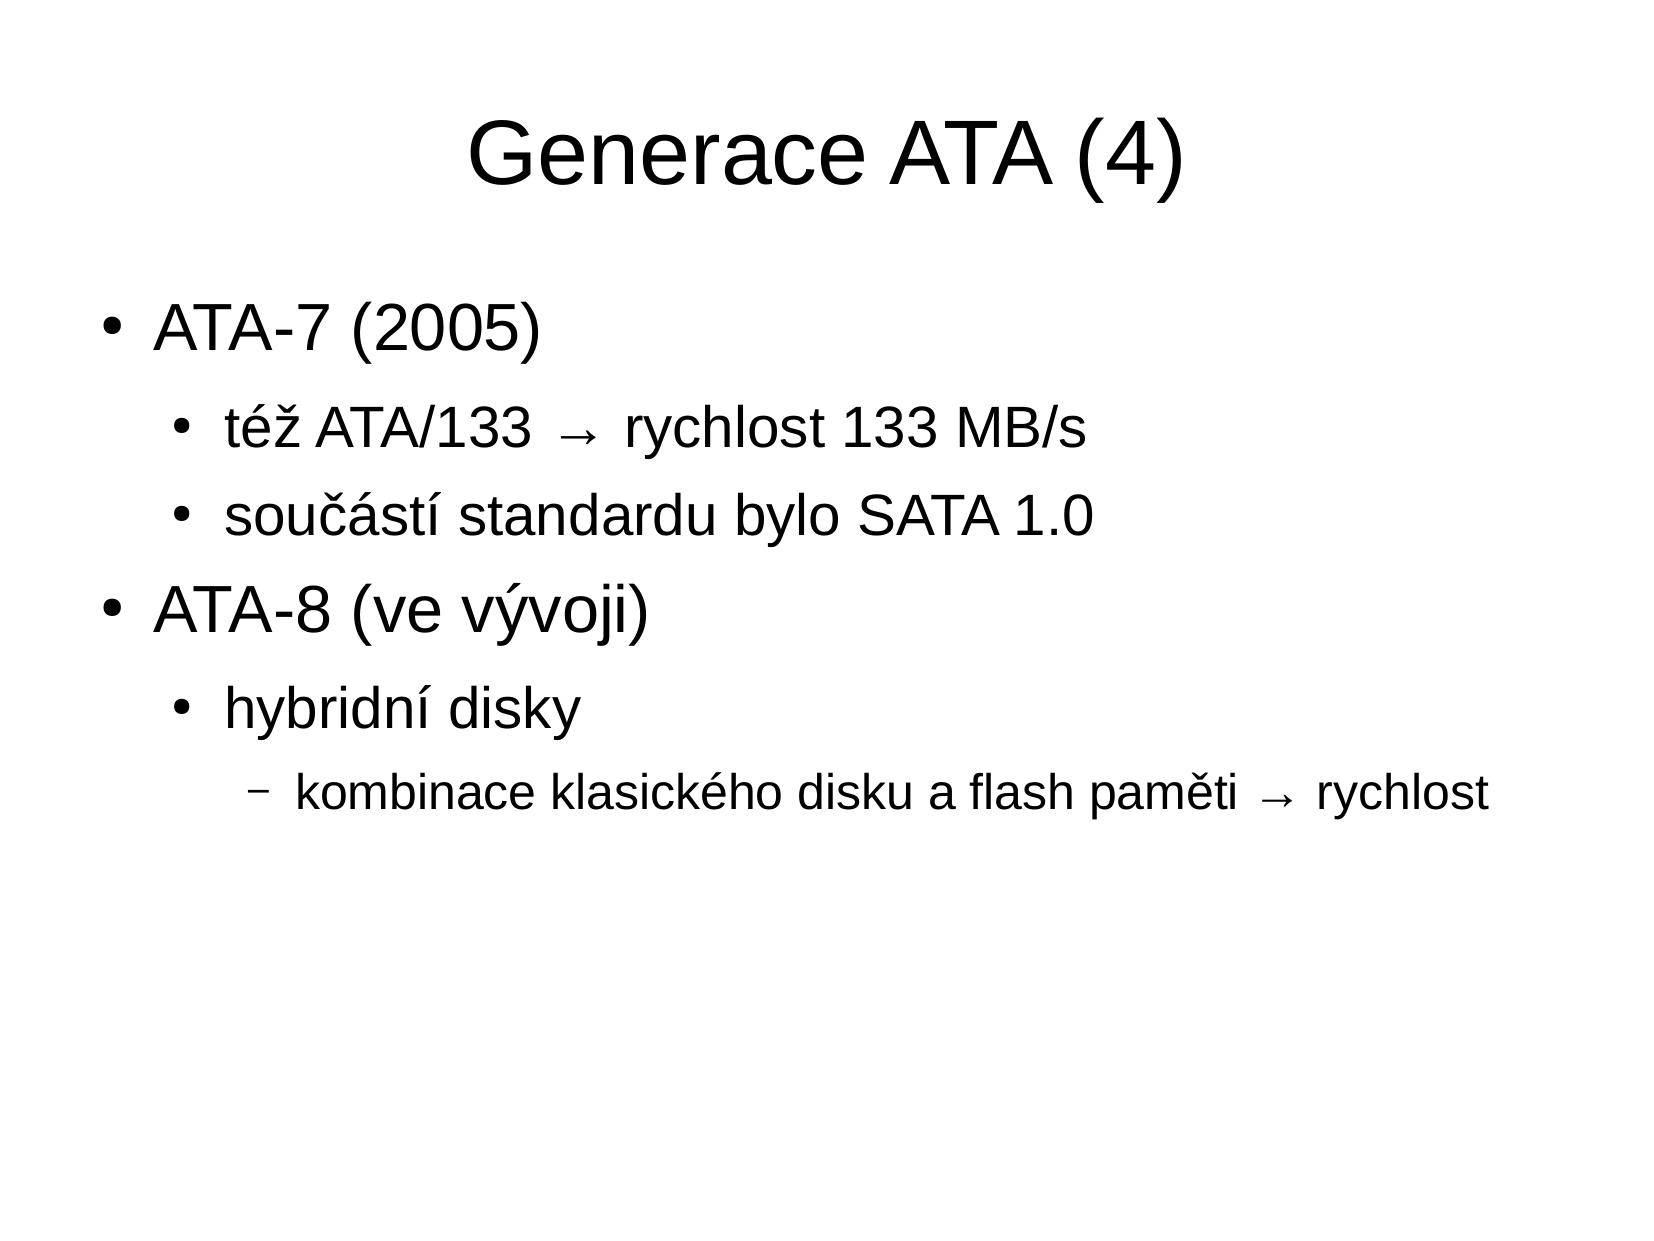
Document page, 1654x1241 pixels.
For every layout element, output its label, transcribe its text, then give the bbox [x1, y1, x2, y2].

title Generace ATA (4) [82, 49, 1571, 257]
list ATA-7 (2005) též ATA/133 → rychlost 133 MB/s součástí standardu bylo SATA 1.0 ATA-8 (ve vývoji) hybridní disky kombinace klasického disku a flash paměti → rychlost [82, 290, 1571, 1109]
